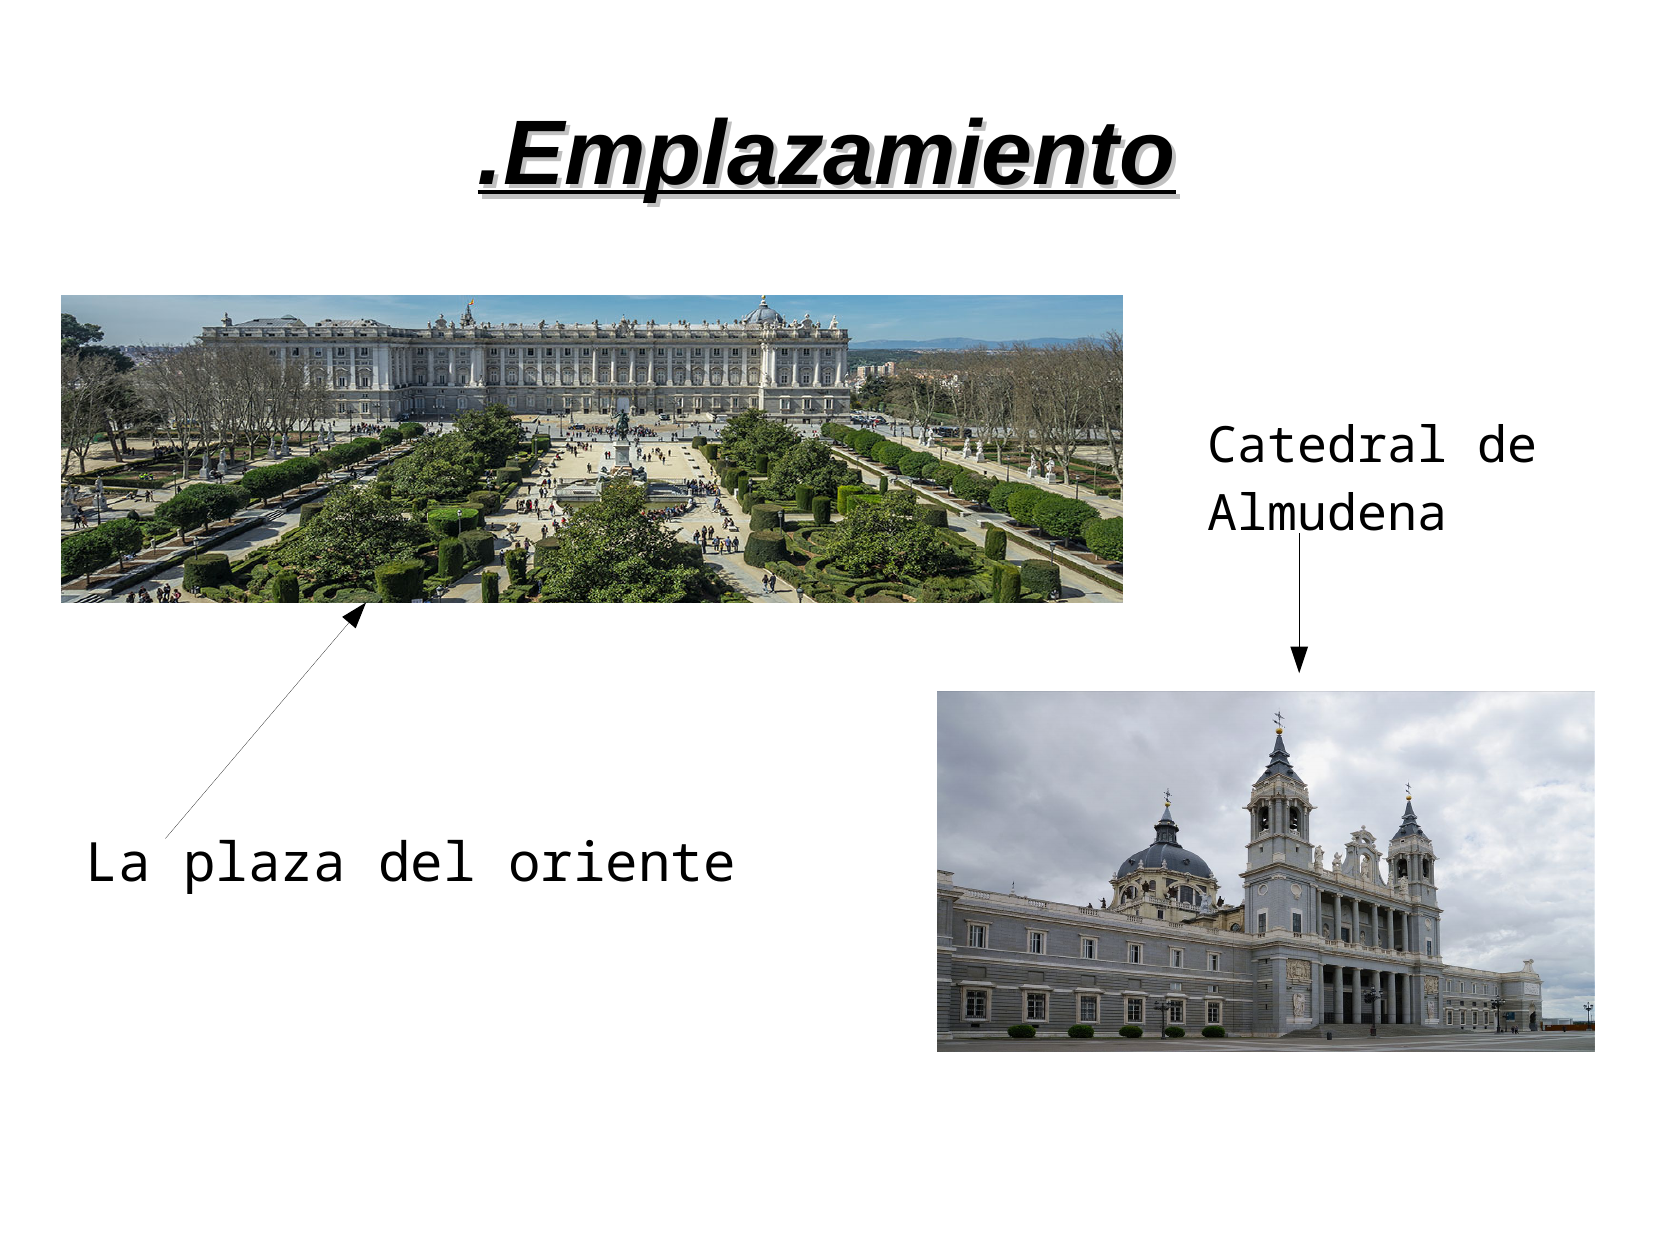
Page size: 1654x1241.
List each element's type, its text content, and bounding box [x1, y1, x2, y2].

picture [937, 691, 1595, 1052]
text_box Catedral de Almudena [1192, 401, 1571, 534]
title .Emplazamiento [82, 49, 1571, 257]
picture [61, 295, 1123, 603]
text_box La plaza del oriente [70, 816, 875, 895]
